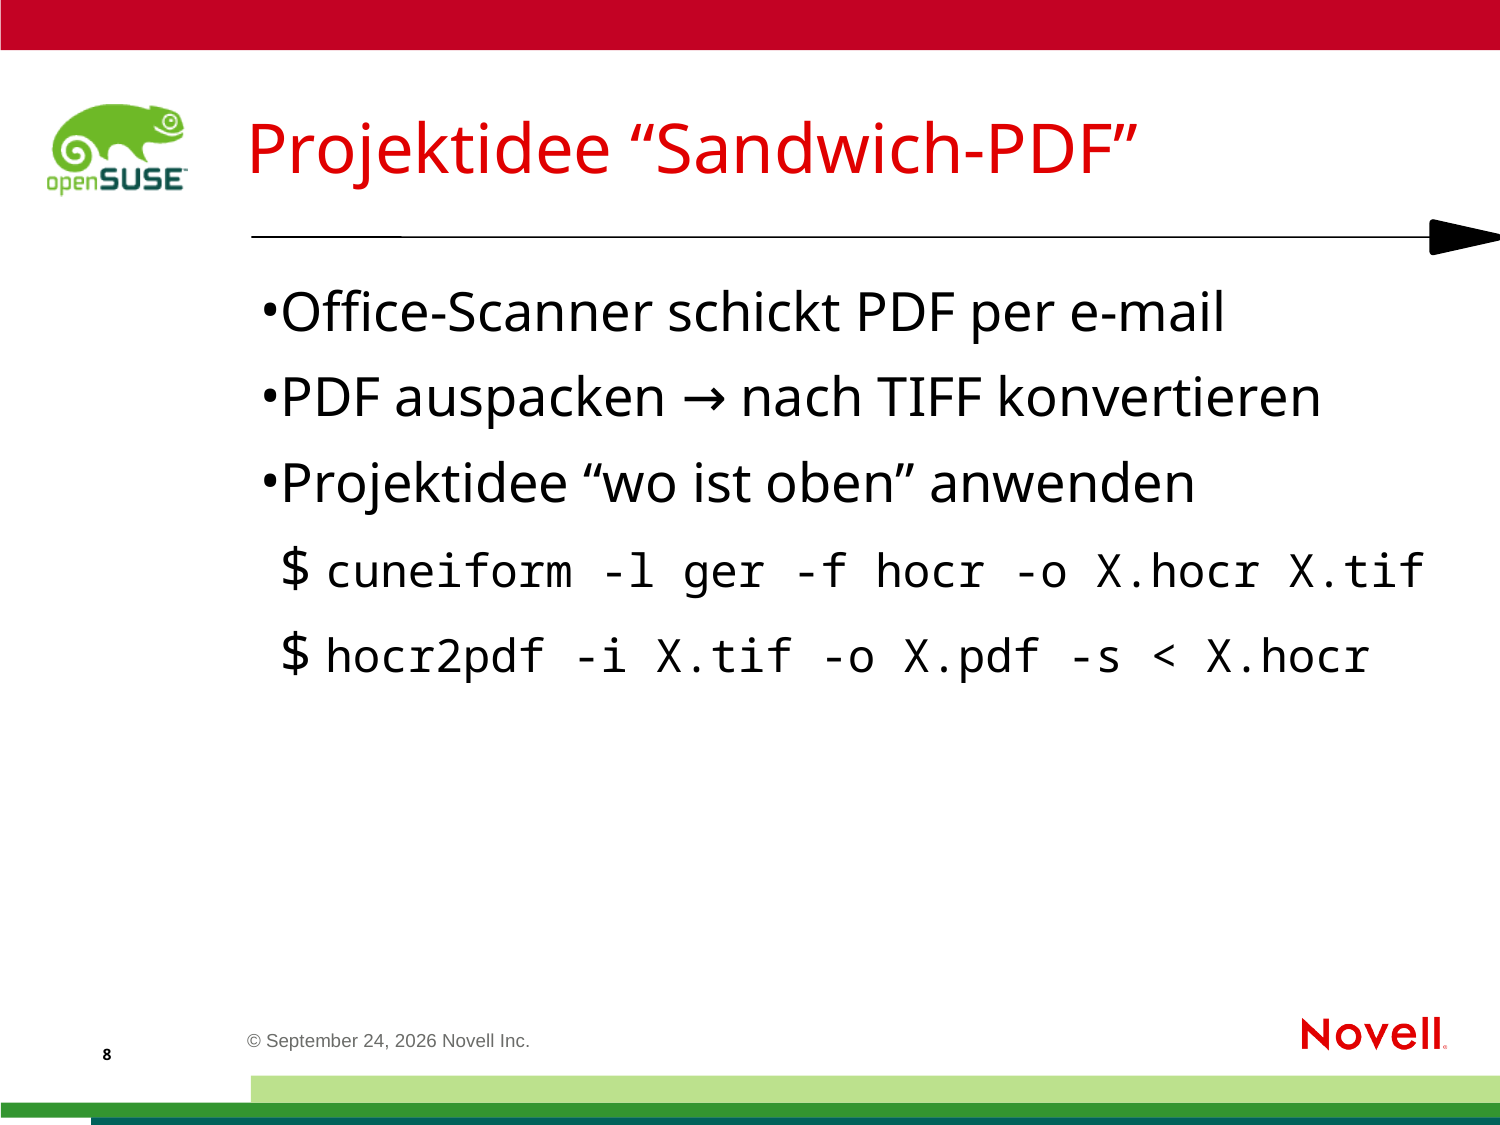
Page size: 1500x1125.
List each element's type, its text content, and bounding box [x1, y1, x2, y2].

picture [1295, 1026, 1453, 1056]
list Office-Scanner schickt PDF per e-mail PDF auspacken → nach TIFF konvertieren Projektidee “wo ist oben” anwenden $ cuneiform -l ger -f hocr -o X.hocr X.tif $ hocr2pdf -i X.tif -o X.pdf -s < X.hocr [245, 267, 1458, 1026]
picture [47, 104, 188, 197]
title Projektidee “Sandwich-PDF” [246, 60, 1409, 239]
